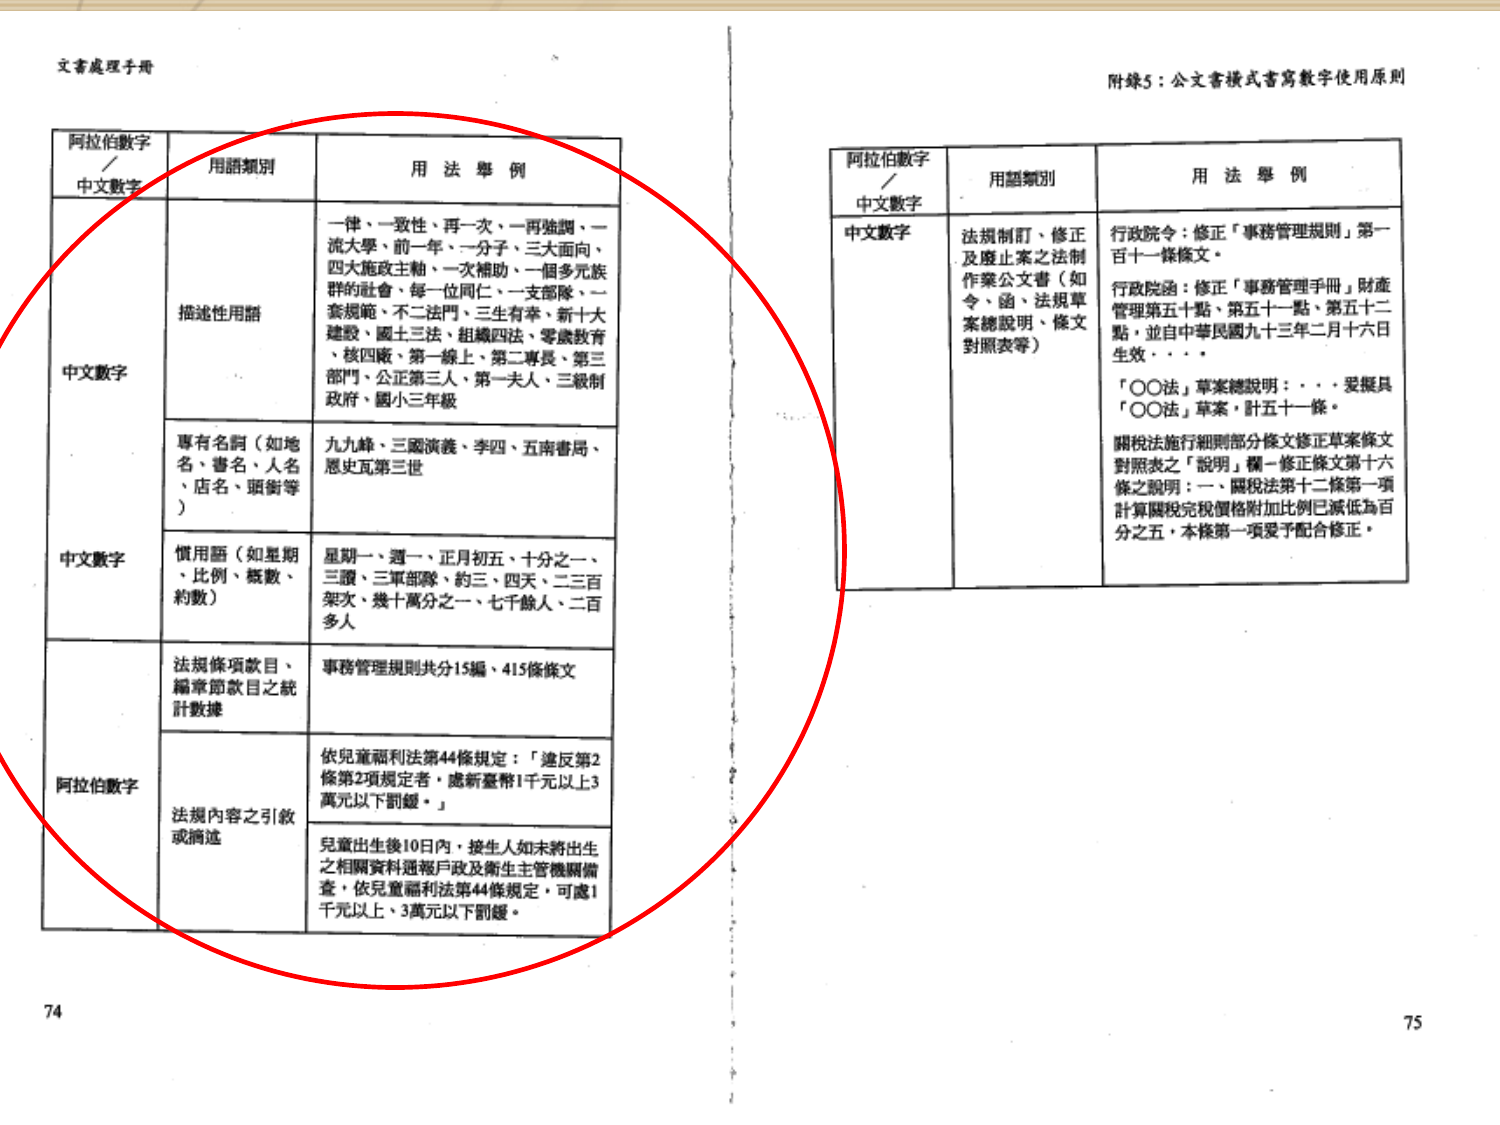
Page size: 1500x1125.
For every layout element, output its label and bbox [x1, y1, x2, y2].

chart [0, 116, 842, 985]
chart [0, 10, 1500, 1125]
